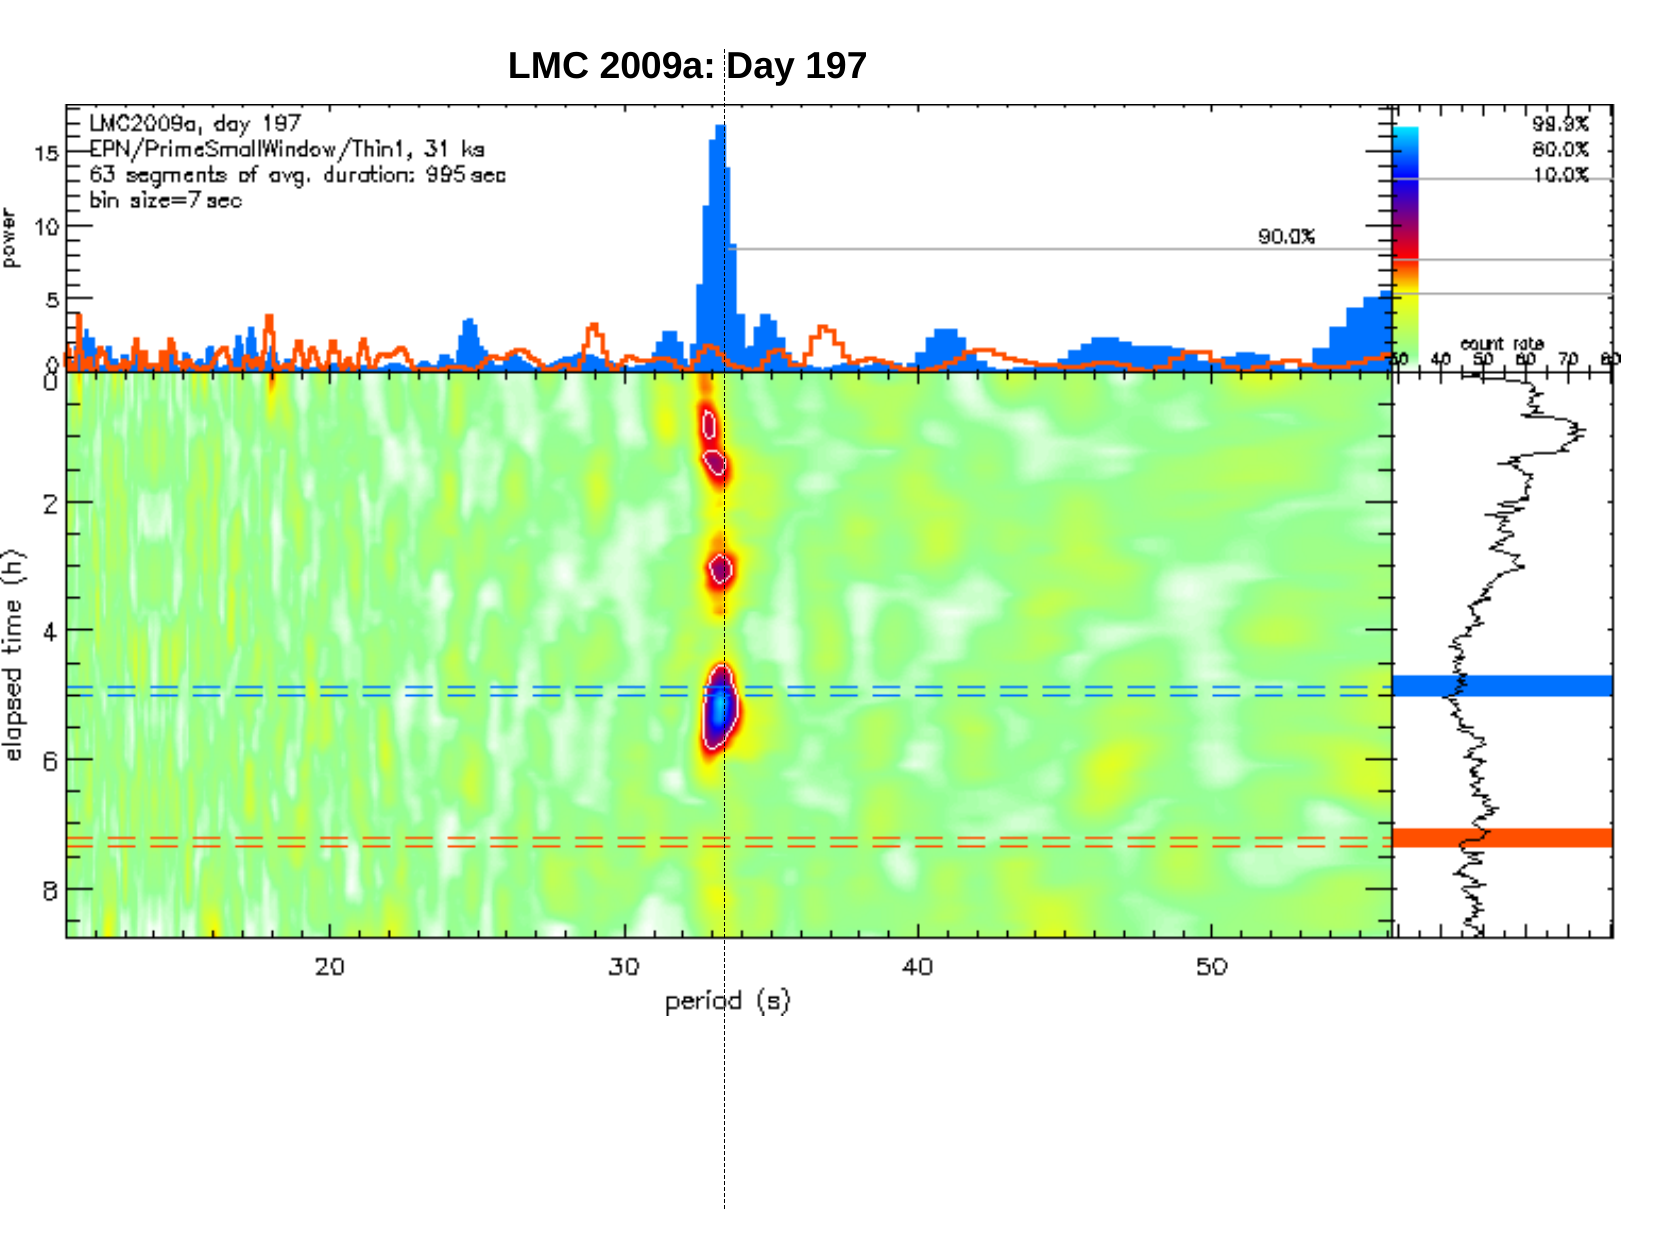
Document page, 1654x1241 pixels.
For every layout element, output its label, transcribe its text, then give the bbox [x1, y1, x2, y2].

picture [0, 104, 1621, 1016]
text_box LMC 2009a: Day 197 [493, 37, 883, 95]
